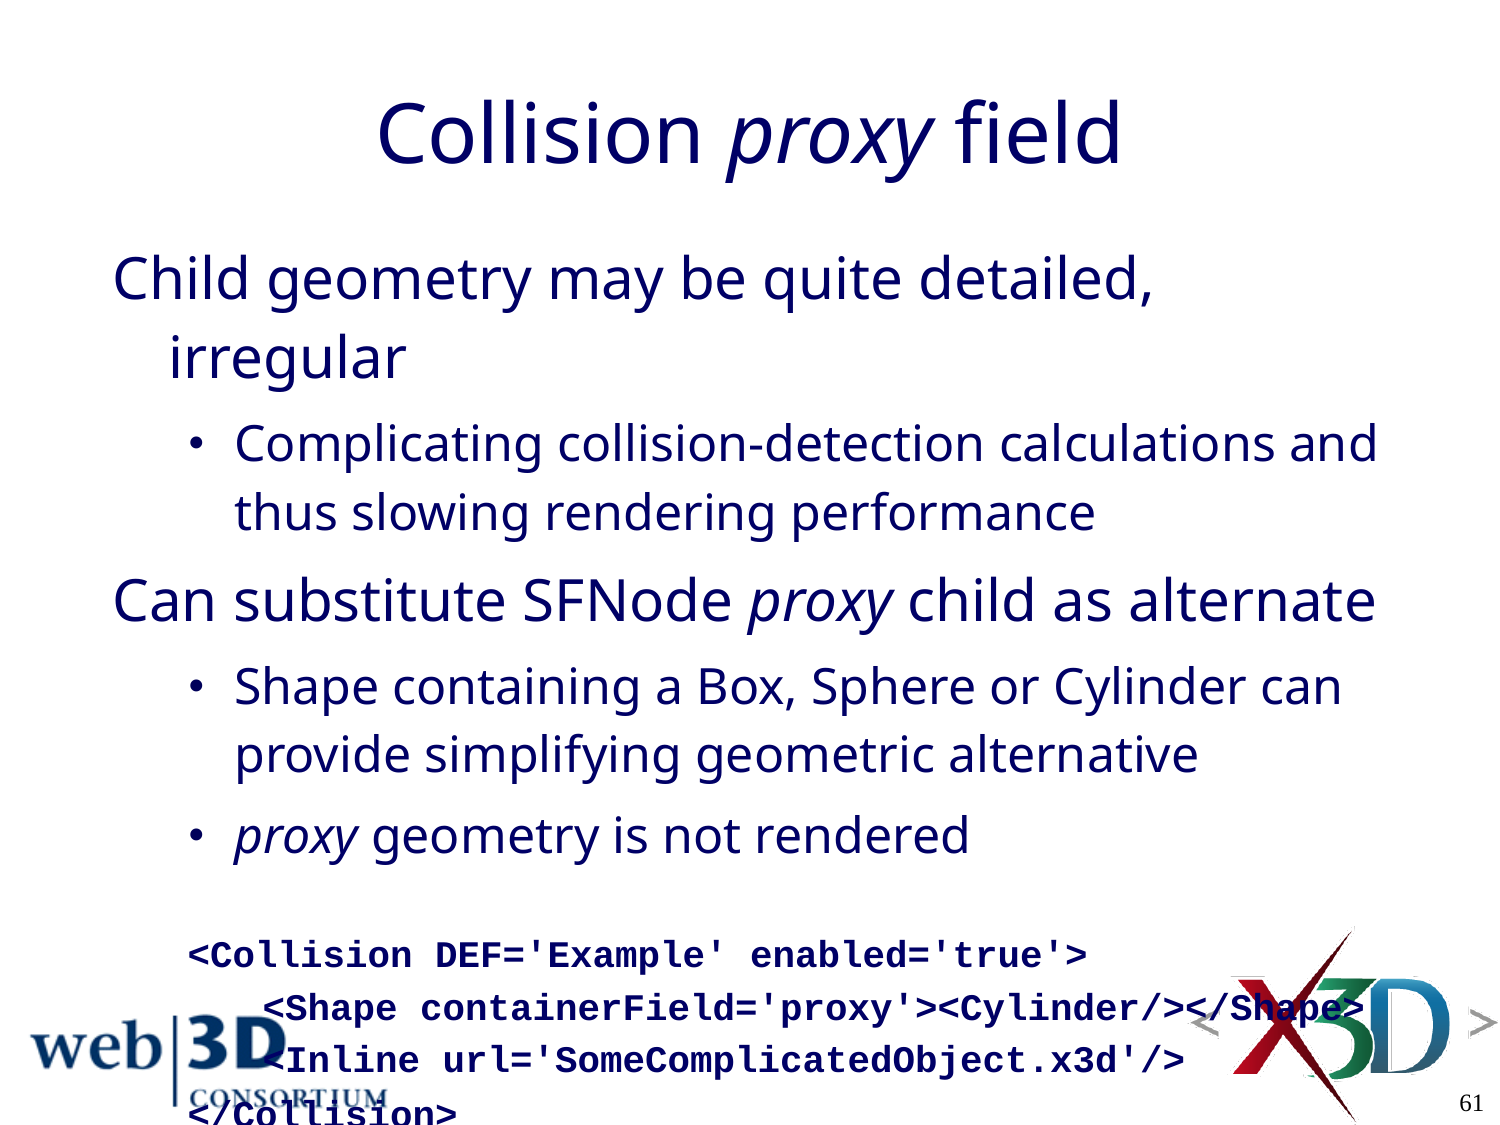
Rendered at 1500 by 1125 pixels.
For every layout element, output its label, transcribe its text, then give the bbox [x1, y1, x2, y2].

picture [1327, 1003, 1336, 1008]
list Child geometry may be quite detailed, irregular Complicating collision-detection calculations and thus slowing rendering performance Can substitute SFNode proxy child as alternate Shape containing a Box, Sphere or Cylinder can provide simplifying geometric alternative proxy geometry is not rendered <Collision DEF='Example' enabled='true'> <Shape containerField='proxy'><Cylinder/></Shape> <Inline url='SomeComplicatedObject.x3d'/> </Collision> [112, 237, 1388, 1003]
picture [337, 1011, 344, 1017]
picture [1305, 1003, 1312, 1017]
picture [397, 1110, 405, 1118]
picture [382, 1003, 391, 1008]
picture [12, 998, 413, 1118]
picture [360, 1003, 367, 1017]
picture [1187, 926, 1500, 1125]
picture [1282, 1011, 1289, 1017]
title Collision proxy field [112, 44, 1388, 218]
picture [404, 1055, 413, 1060]
picture [404, 1063, 413, 1069]
picture [262, 1110, 270, 1118]
